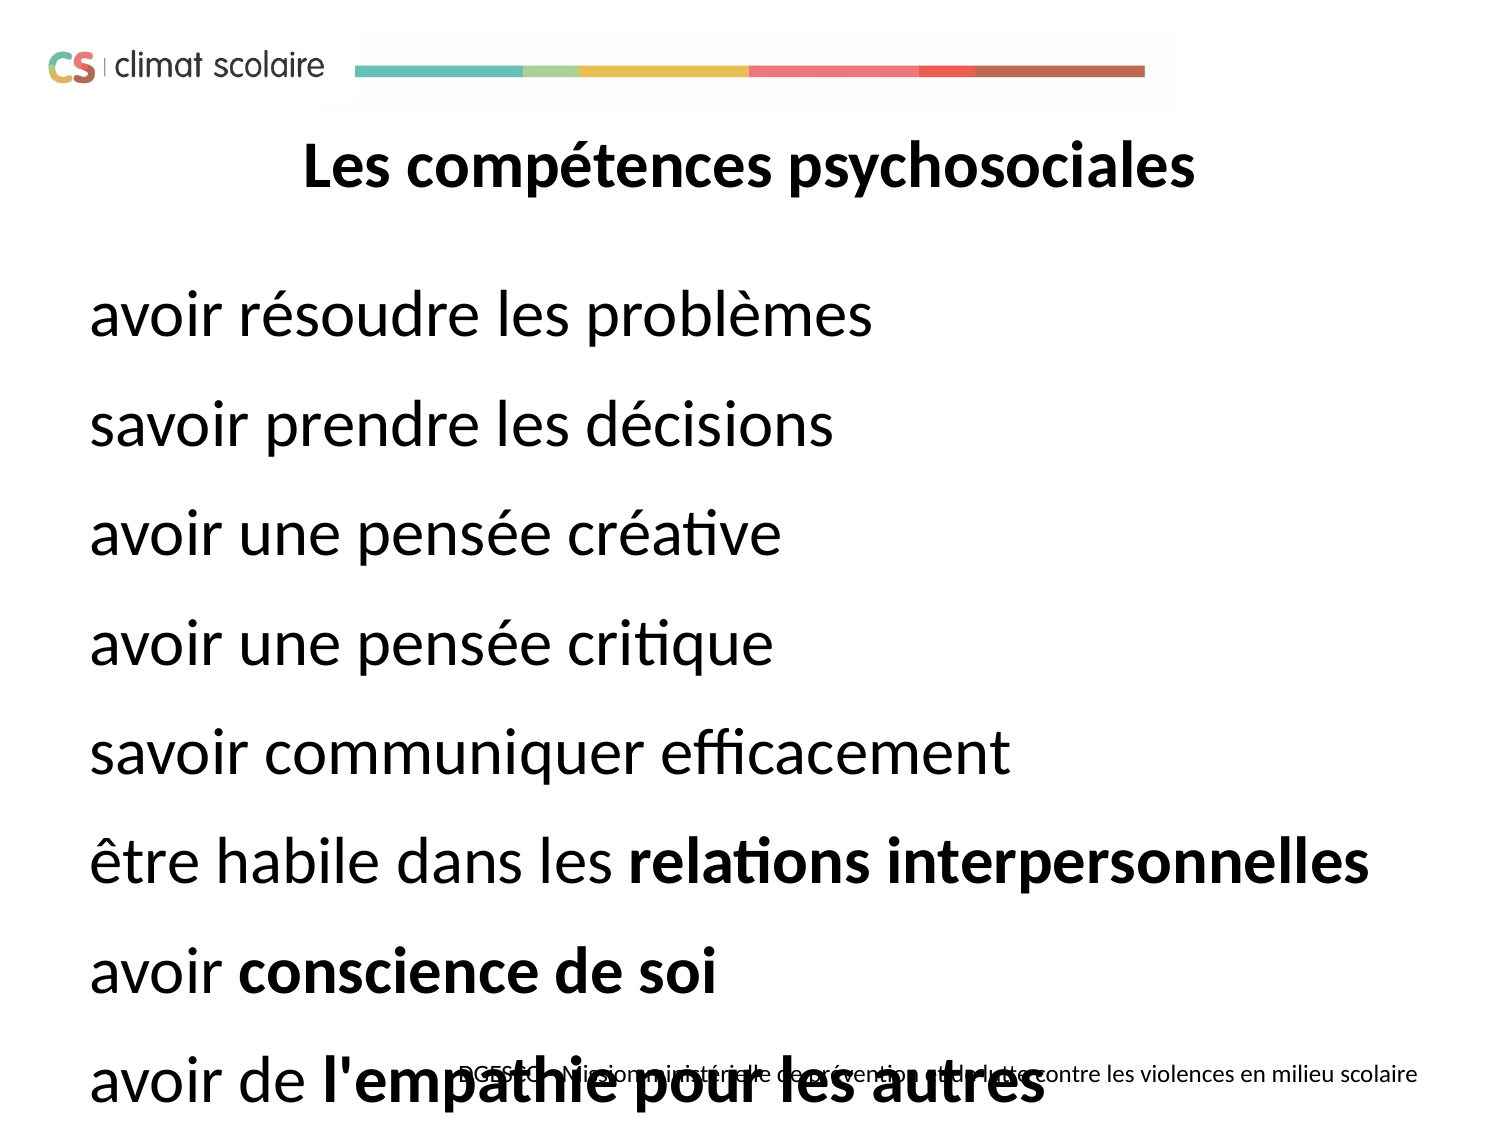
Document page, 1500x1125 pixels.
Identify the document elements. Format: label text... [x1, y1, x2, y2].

title Les compétences psychosociales [75, 113, 1425, 233]
picture [26, 30, 1176, 112]
list avoir résoudre les problèmes savoir prendre les décisions avoir une pensée créative avoir une pensée critique savoir communiquer efficacement être habile dans les relations interpersonnelles avoir conscience de soi avoir de l'empathie pour les autres savoir gérer son stress savoir gérer ses émotions [comportements | santé, épanouissement | apprentissages] [75, 262, 1425, 1035]
